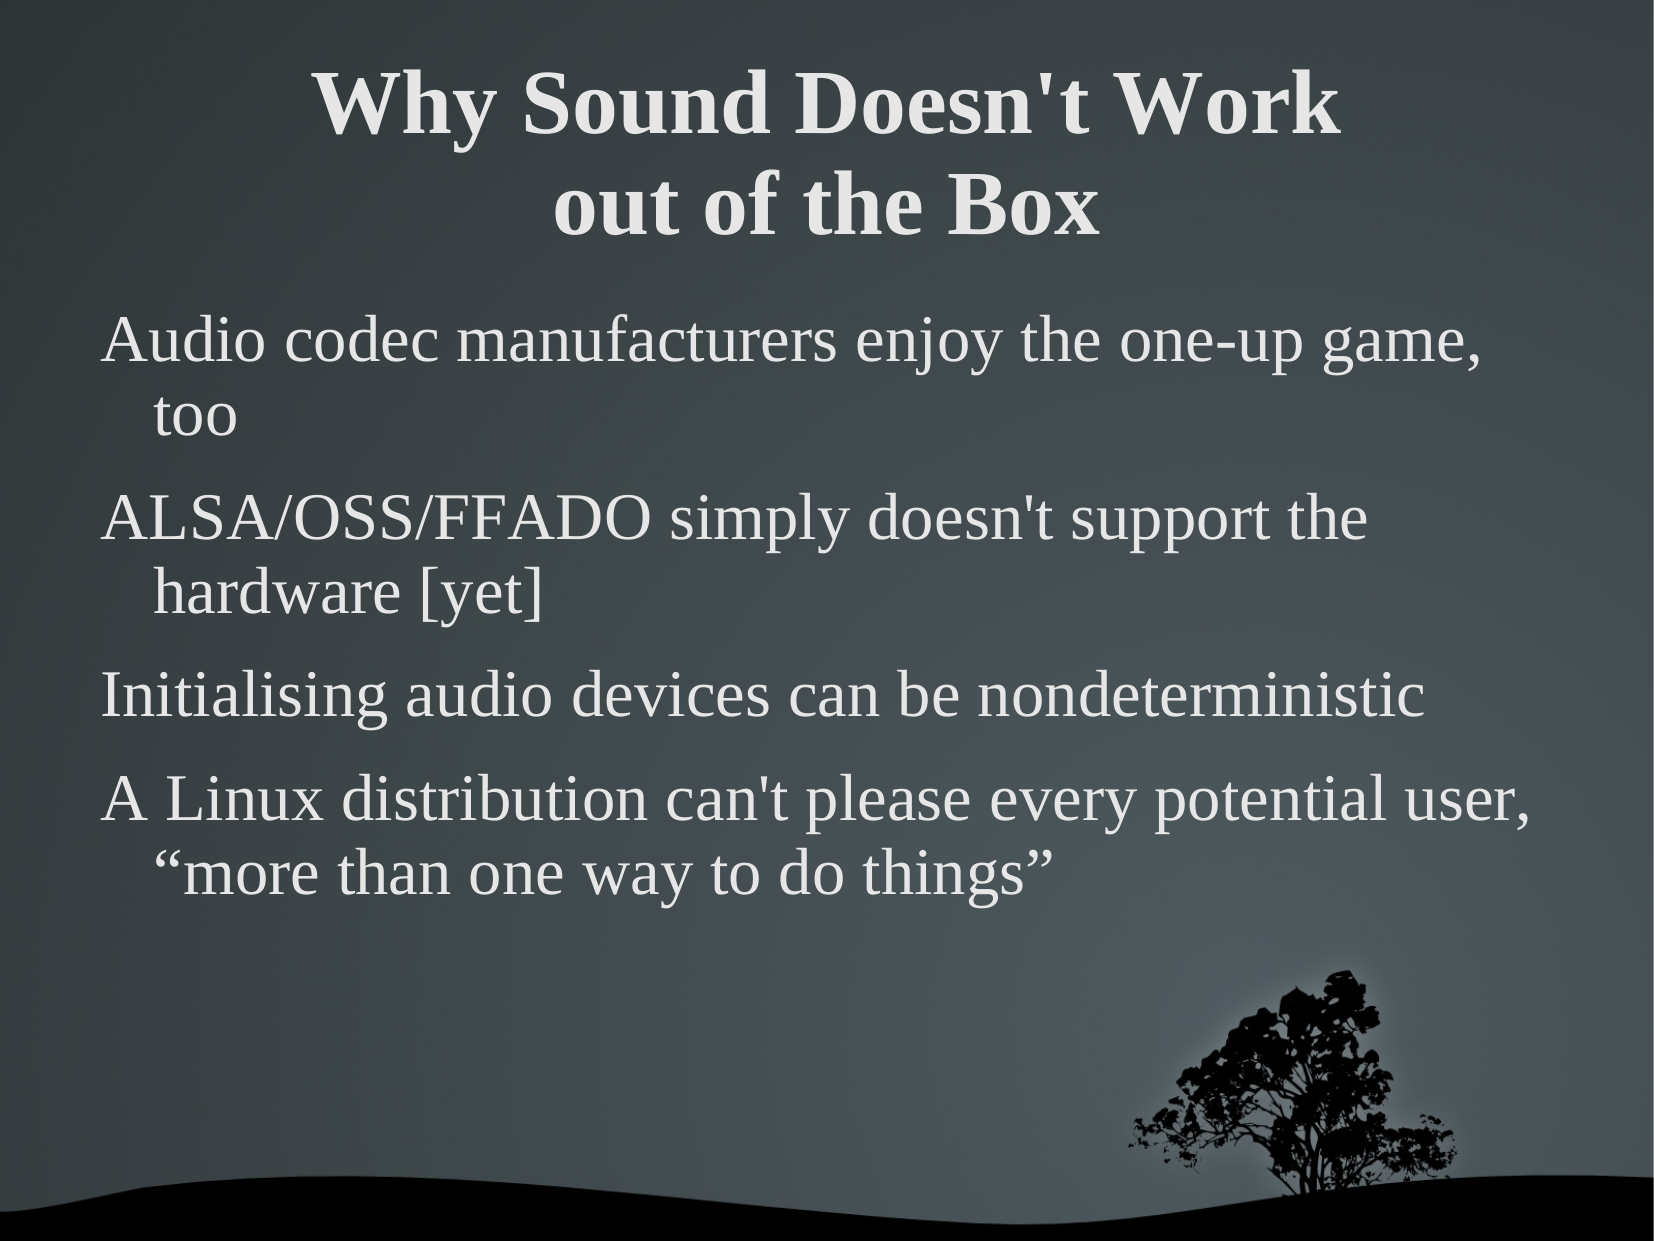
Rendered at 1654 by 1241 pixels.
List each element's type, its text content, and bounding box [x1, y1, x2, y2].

list Audio codec manufacturers enjoy the one-up game, too ALSA/OSS/FFADO simply doesn't support the hardware [yet] Initialising audio devices can be nondeterministic A Linux distribution can't please every potential user, “more than one way to do things” [82, 302, 1571, 1106]
title Why Sound Doesn't Work out of the Box [112, 33, 1541, 273]
picture [0, 0, 1654, 1241]
